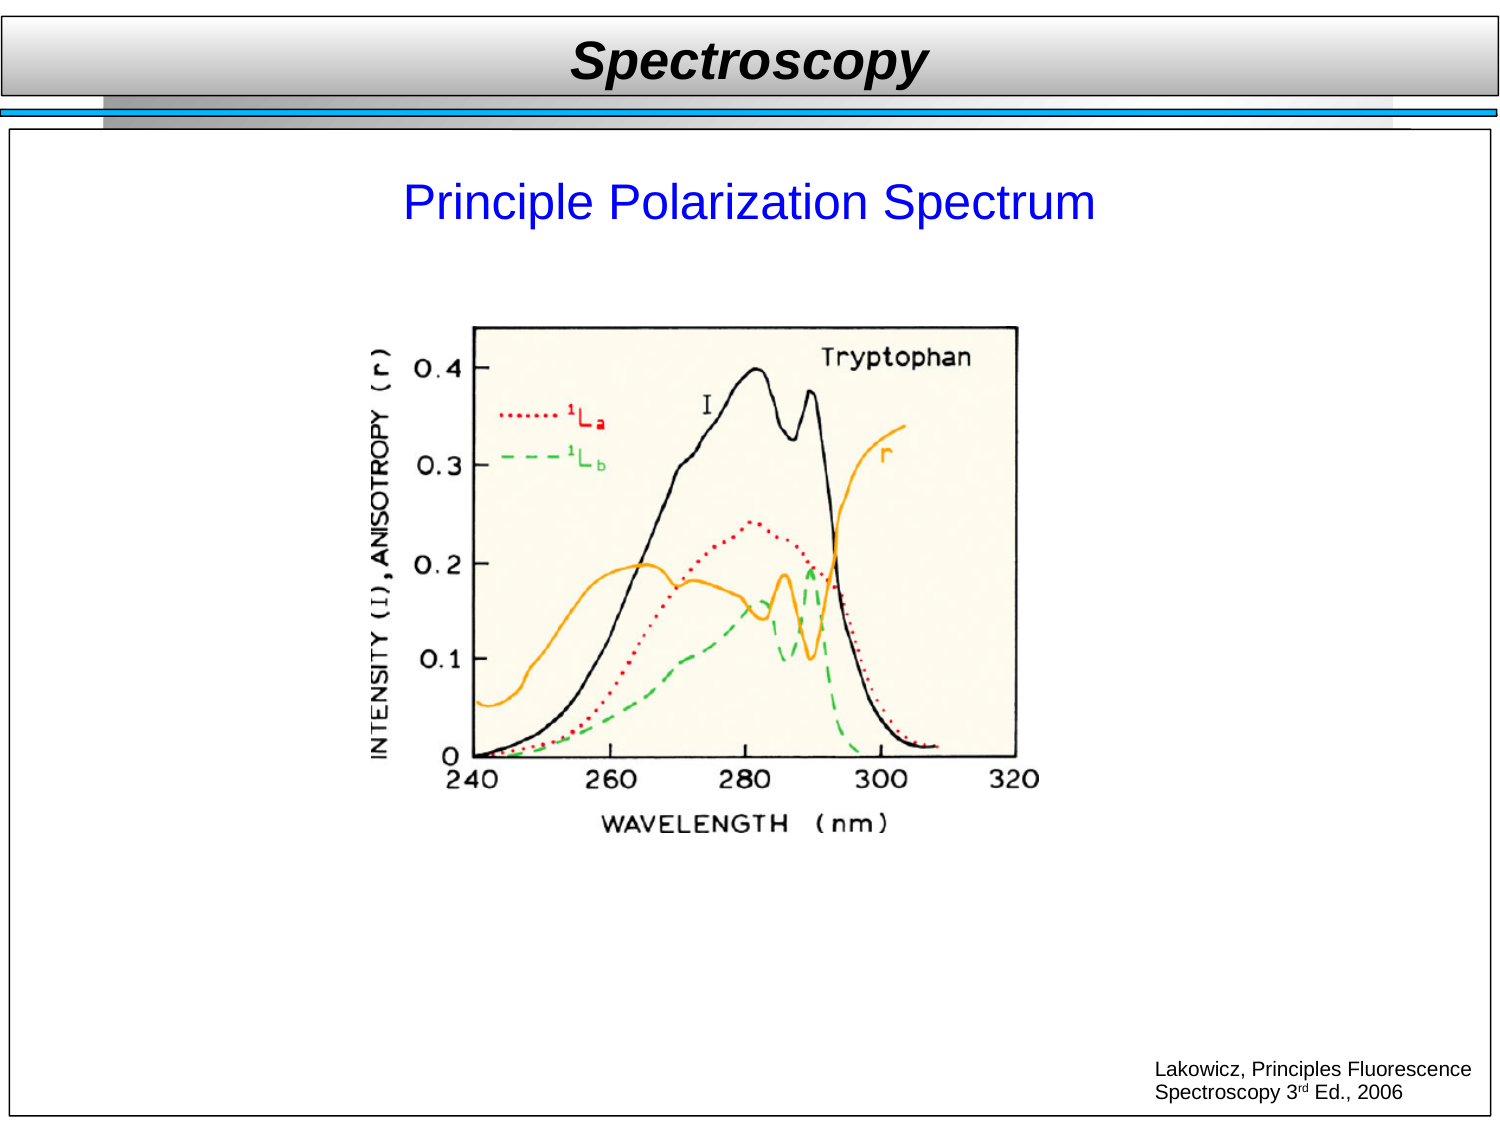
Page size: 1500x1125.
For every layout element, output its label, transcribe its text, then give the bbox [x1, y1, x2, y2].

text_box Spectroscopy [1, 16, 1499, 96]
text_box [0, 109, 1497, 117]
picture [371, 326, 1039, 833]
text_box [9, 129, 1491, 1116]
text_box Lakowicz, Principles Fluorescence Spectroscopy 3rd Ed., 2006 [1140, 1050, 1490, 1113]
title Principle Polarization Spectrum [112, 156, 1388, 244]
